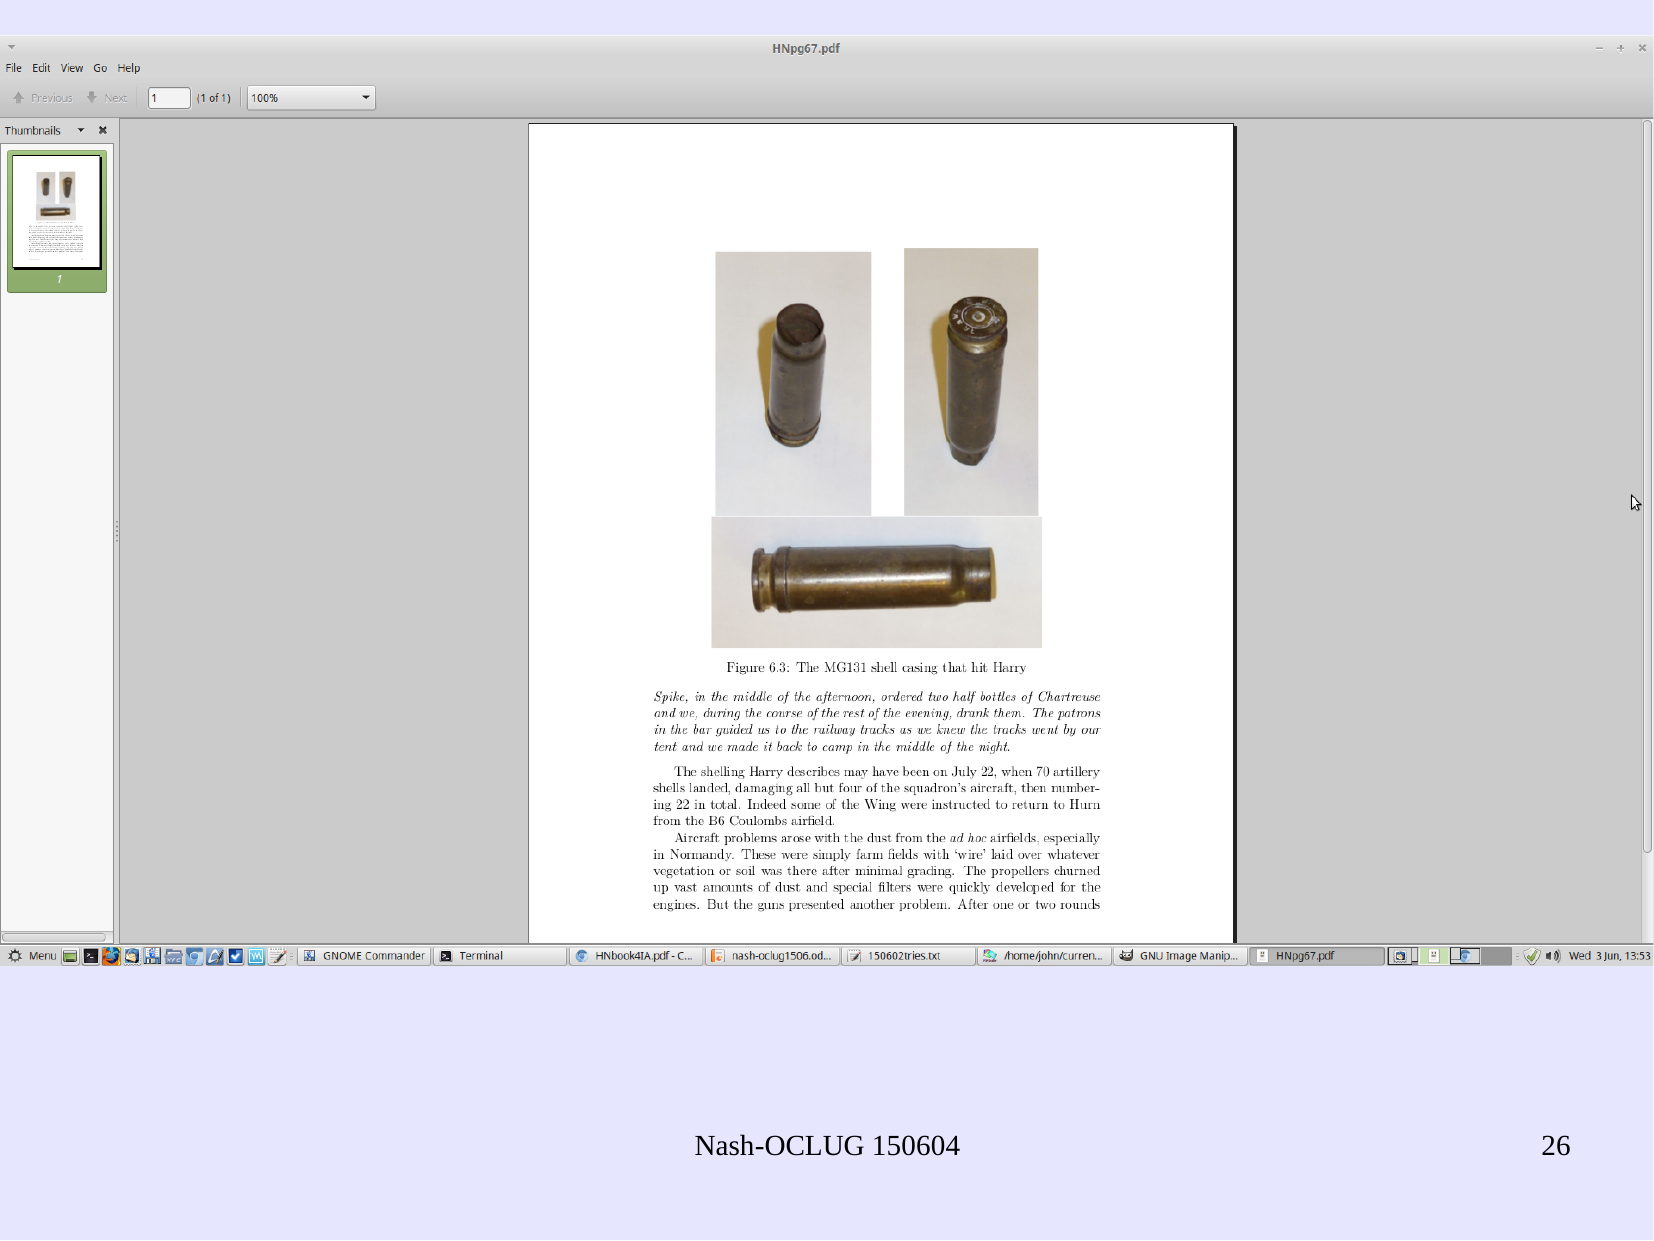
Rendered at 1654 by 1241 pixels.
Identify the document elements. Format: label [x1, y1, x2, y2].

picture [0, 35, 1654, 966]
